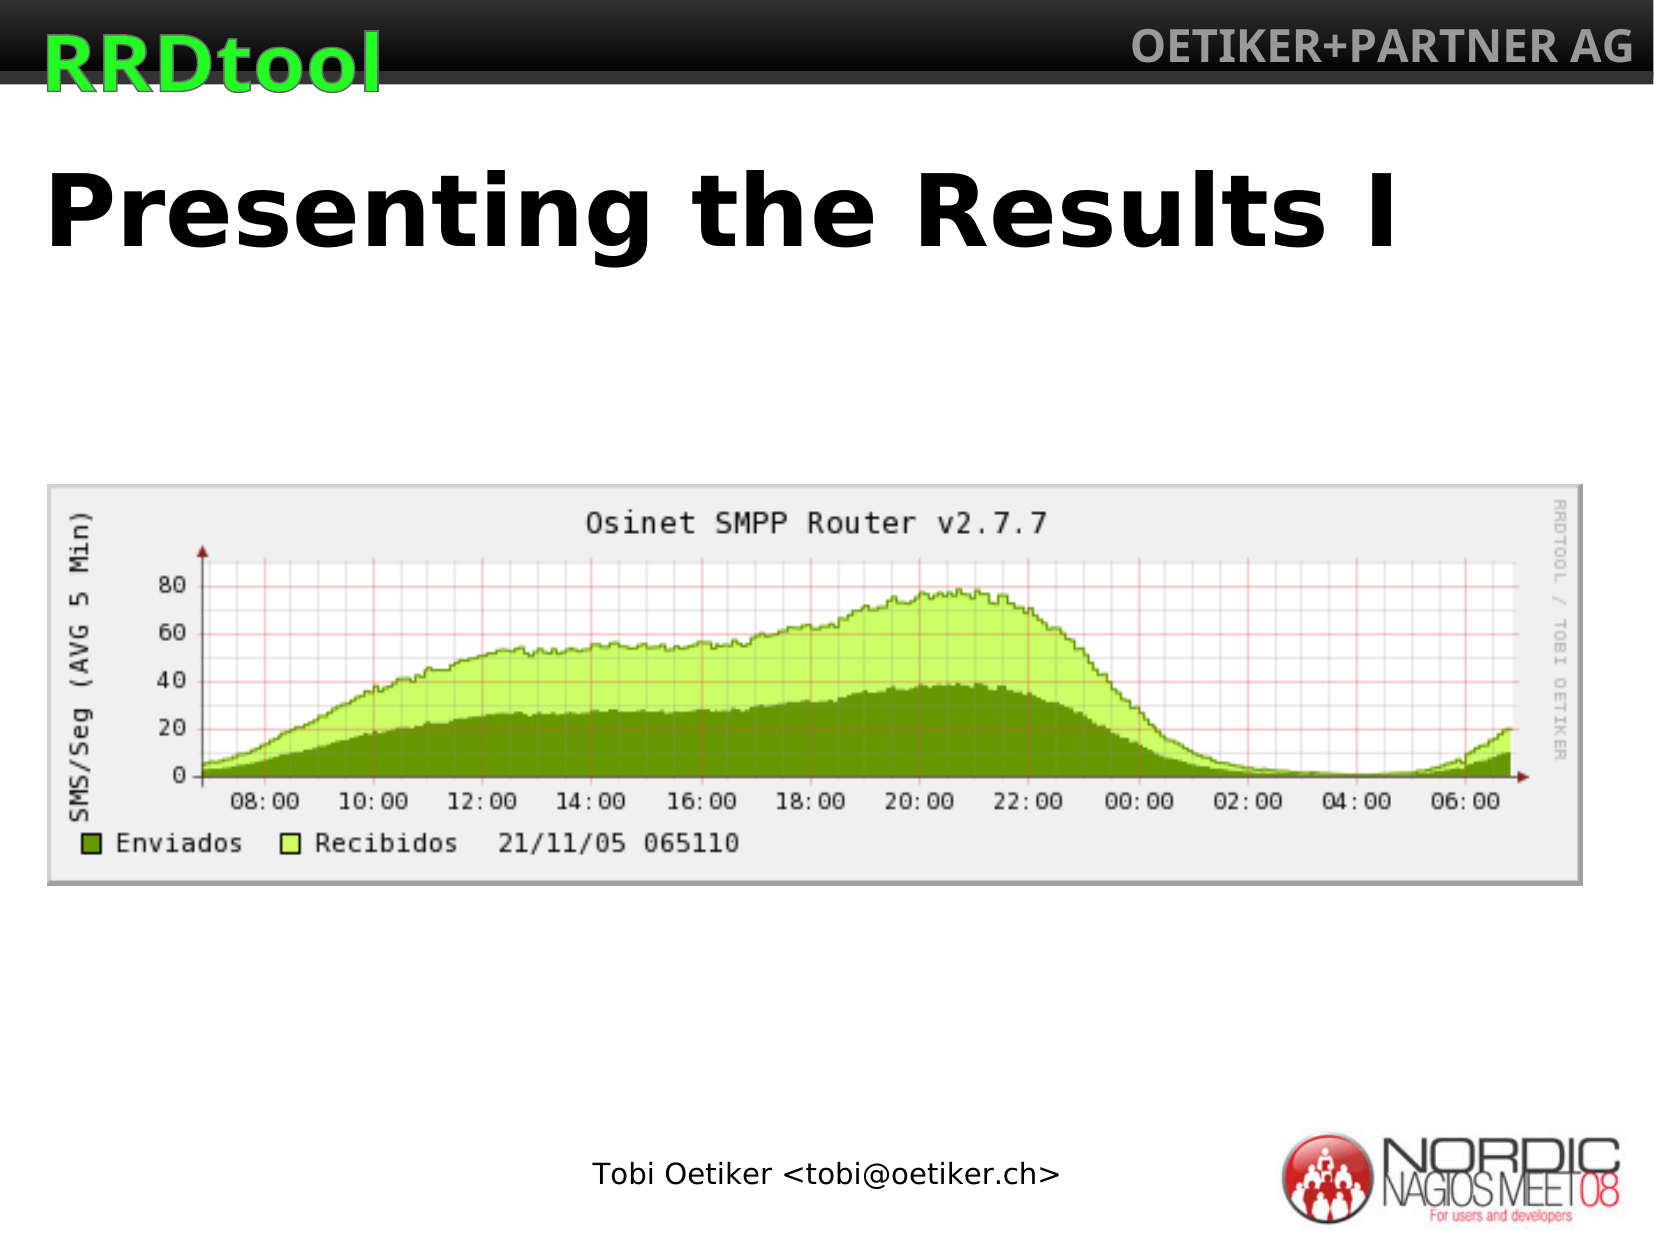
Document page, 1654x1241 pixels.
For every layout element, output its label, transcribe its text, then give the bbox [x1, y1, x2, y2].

picture [47, 484, 1583, 886]
picture [1262, 1116, 1654, 1241]
title Presenting the Results I [43, 137, 1582, 287]
